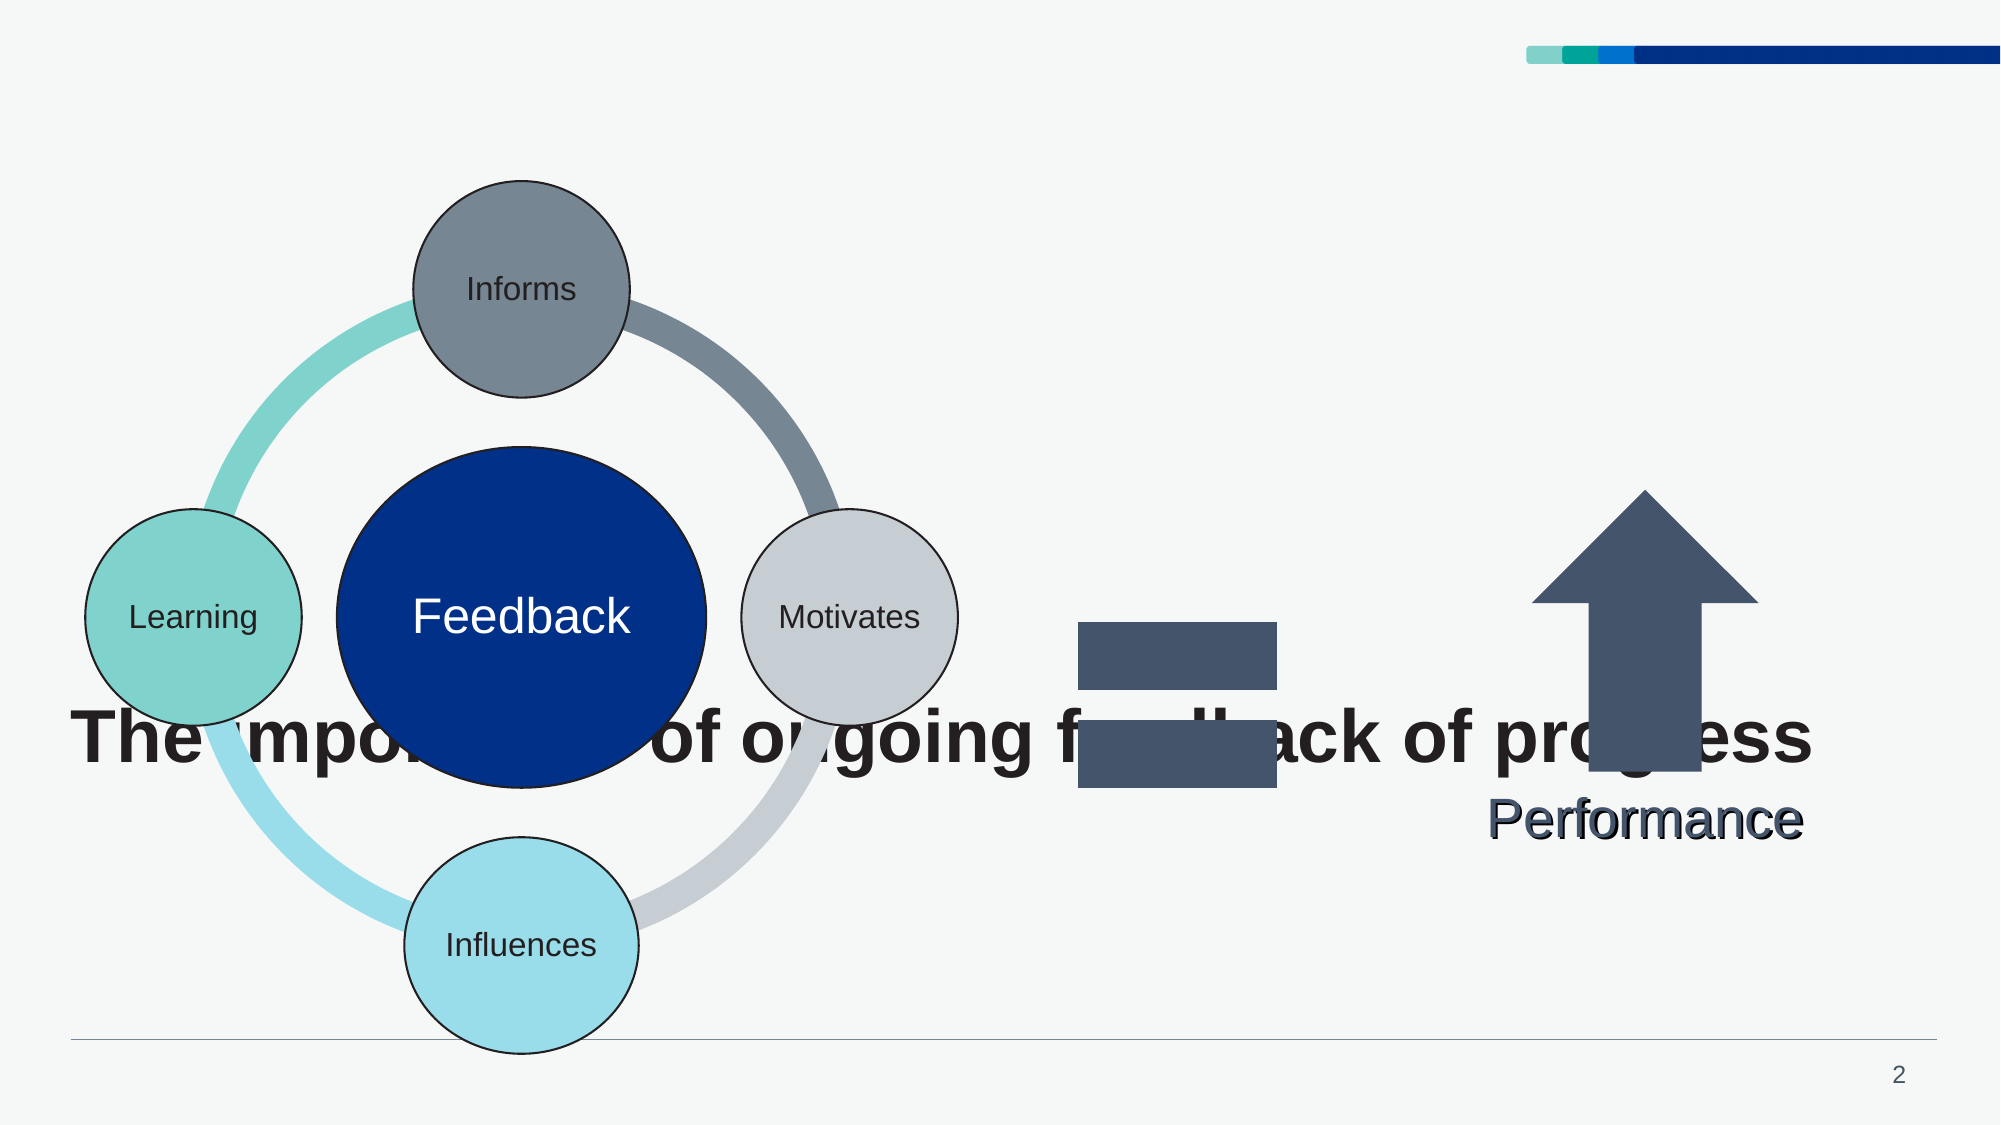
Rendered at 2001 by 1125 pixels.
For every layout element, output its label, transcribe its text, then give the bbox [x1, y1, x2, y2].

text_box Performance [1311, 774, 1979, 857]
title The importance of ongoing feedback of progress [70, 70, 1942, 213]
text_box [1534, 491, 1757, 771]
text_box Informs [413, 181, 630, 398]
text_box Learning [85, 509, 302, 726]
text_box [203, 718, 413, 933]
text_box Influences [404, 837, 639, 1054]
text_box [1079, 622, 1276, 689]
text_box [203, 299, 420, 517]
text_box Feedback [336, 447, 707, 788]
text_box Motivates [741, 509, 958, 726]
text_box [622, 299, 840, 517]
text_box [629, 717, 836, 931]
text_box [1079, 721, 1276, 788]
